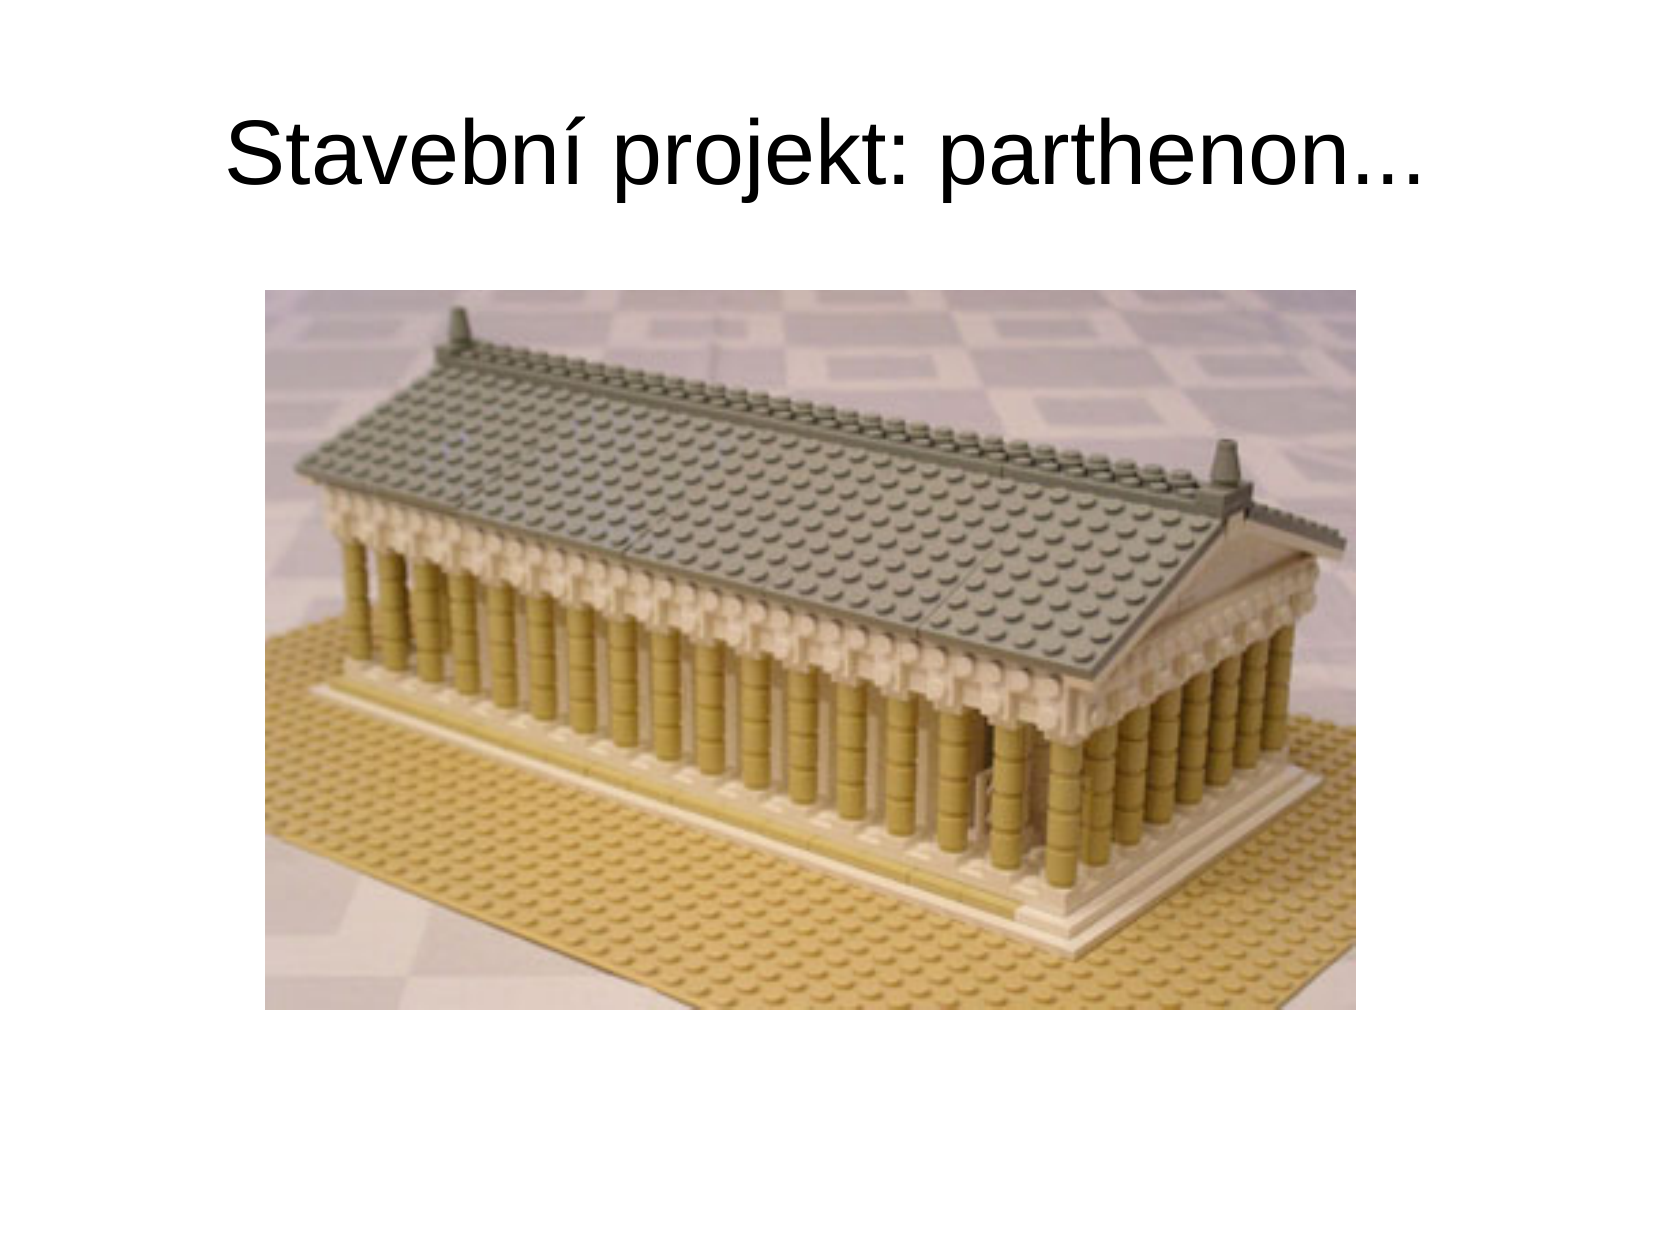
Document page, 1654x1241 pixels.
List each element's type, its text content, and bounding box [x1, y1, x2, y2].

title Stavební projekt: parthenon... [82, 49, 1571, 257]
picture [265, 290, 1356, 1010]
